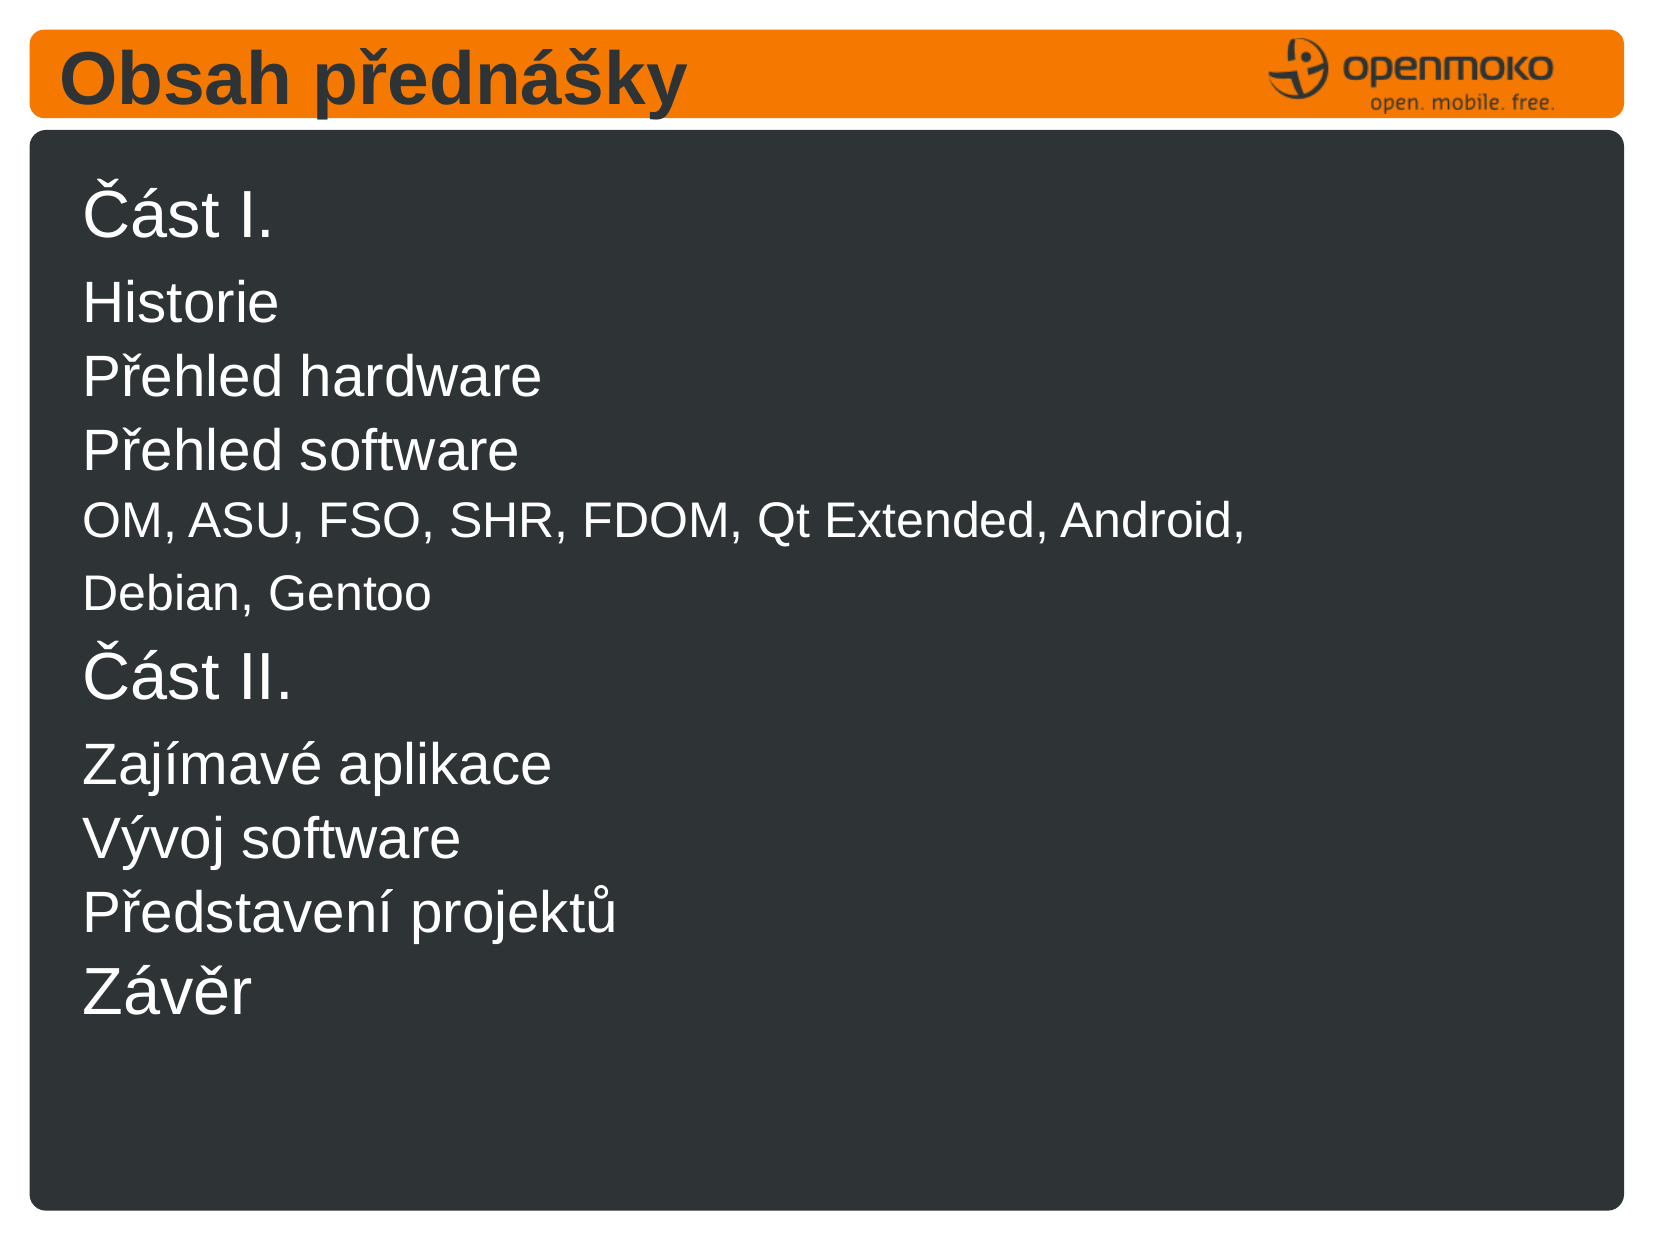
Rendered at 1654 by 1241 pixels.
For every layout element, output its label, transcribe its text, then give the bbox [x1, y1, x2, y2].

picture [1361, 38, 1554, 114]
title Obsah přednášky [59, 29, 1361, 128]
list Část I. Historie Přehled hardware Přehled software OM, ASU, FSO, SHR, FDOM, Qt Extended, Android, Debian, Gentoo Část II. Zajímavé aplikace Vývoj software Představení projektů Závěr [82, 177, 1571, 1182]
